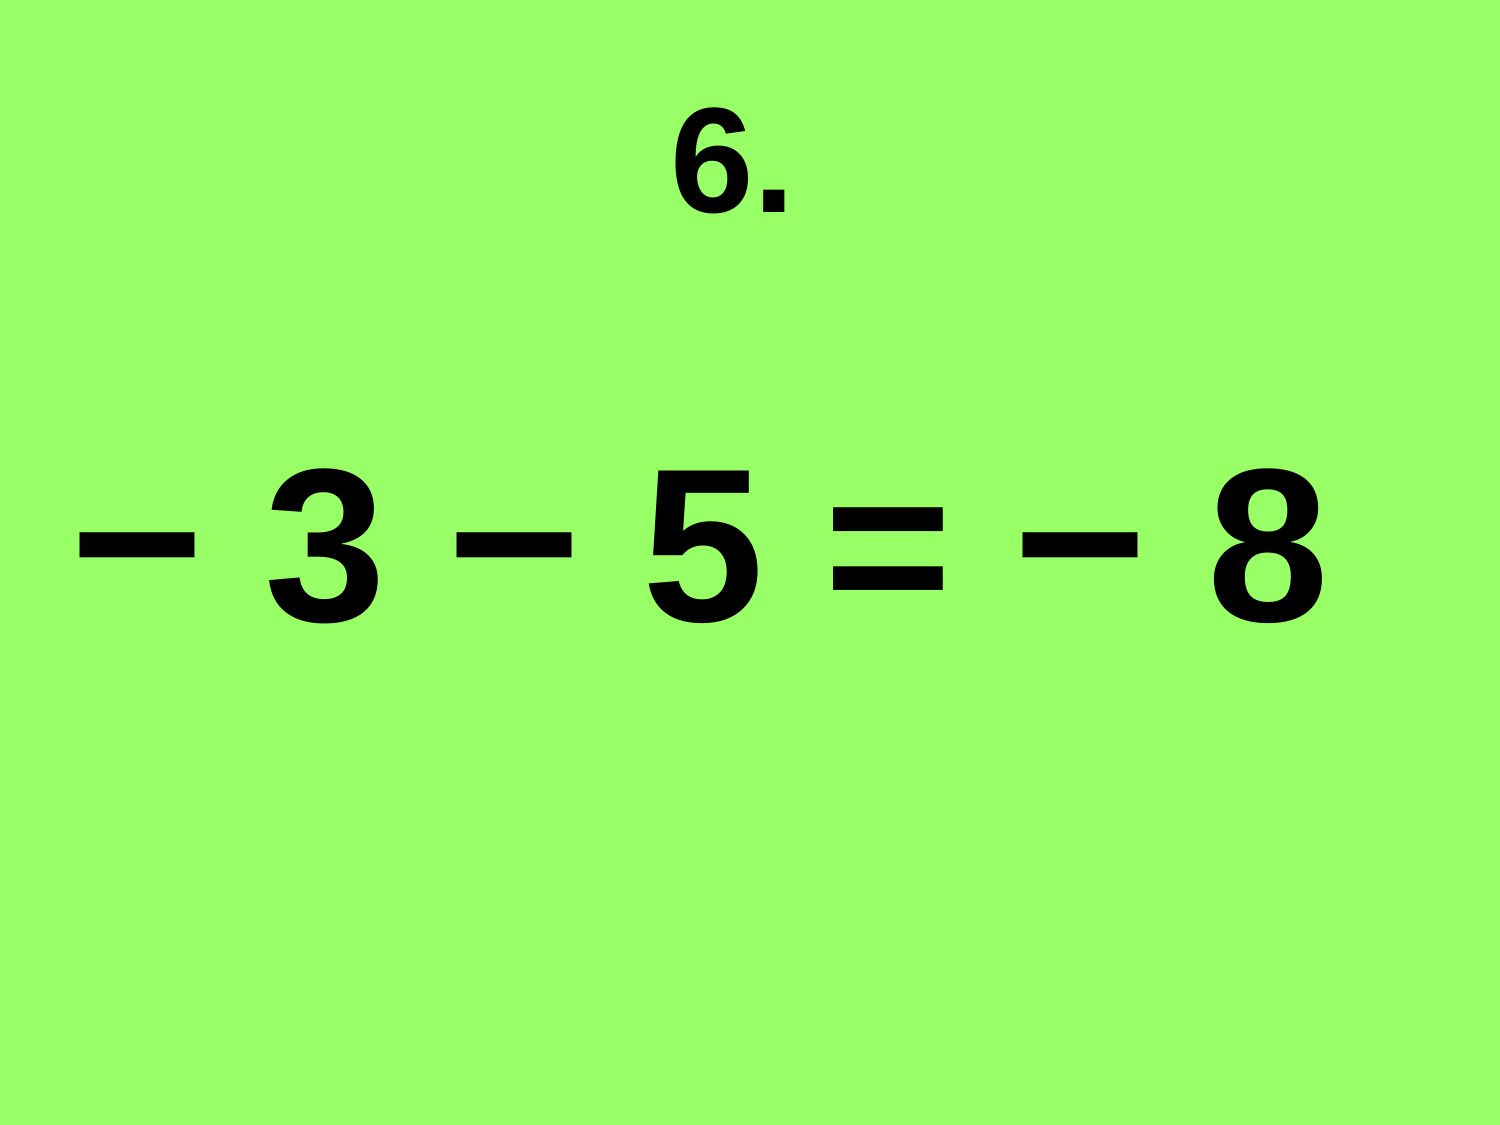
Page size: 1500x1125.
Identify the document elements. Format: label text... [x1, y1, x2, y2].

title − 3 − 5 = − 8 [0, 384, 1376, 675]
text_box 6. [655, 54, 880, 251]
